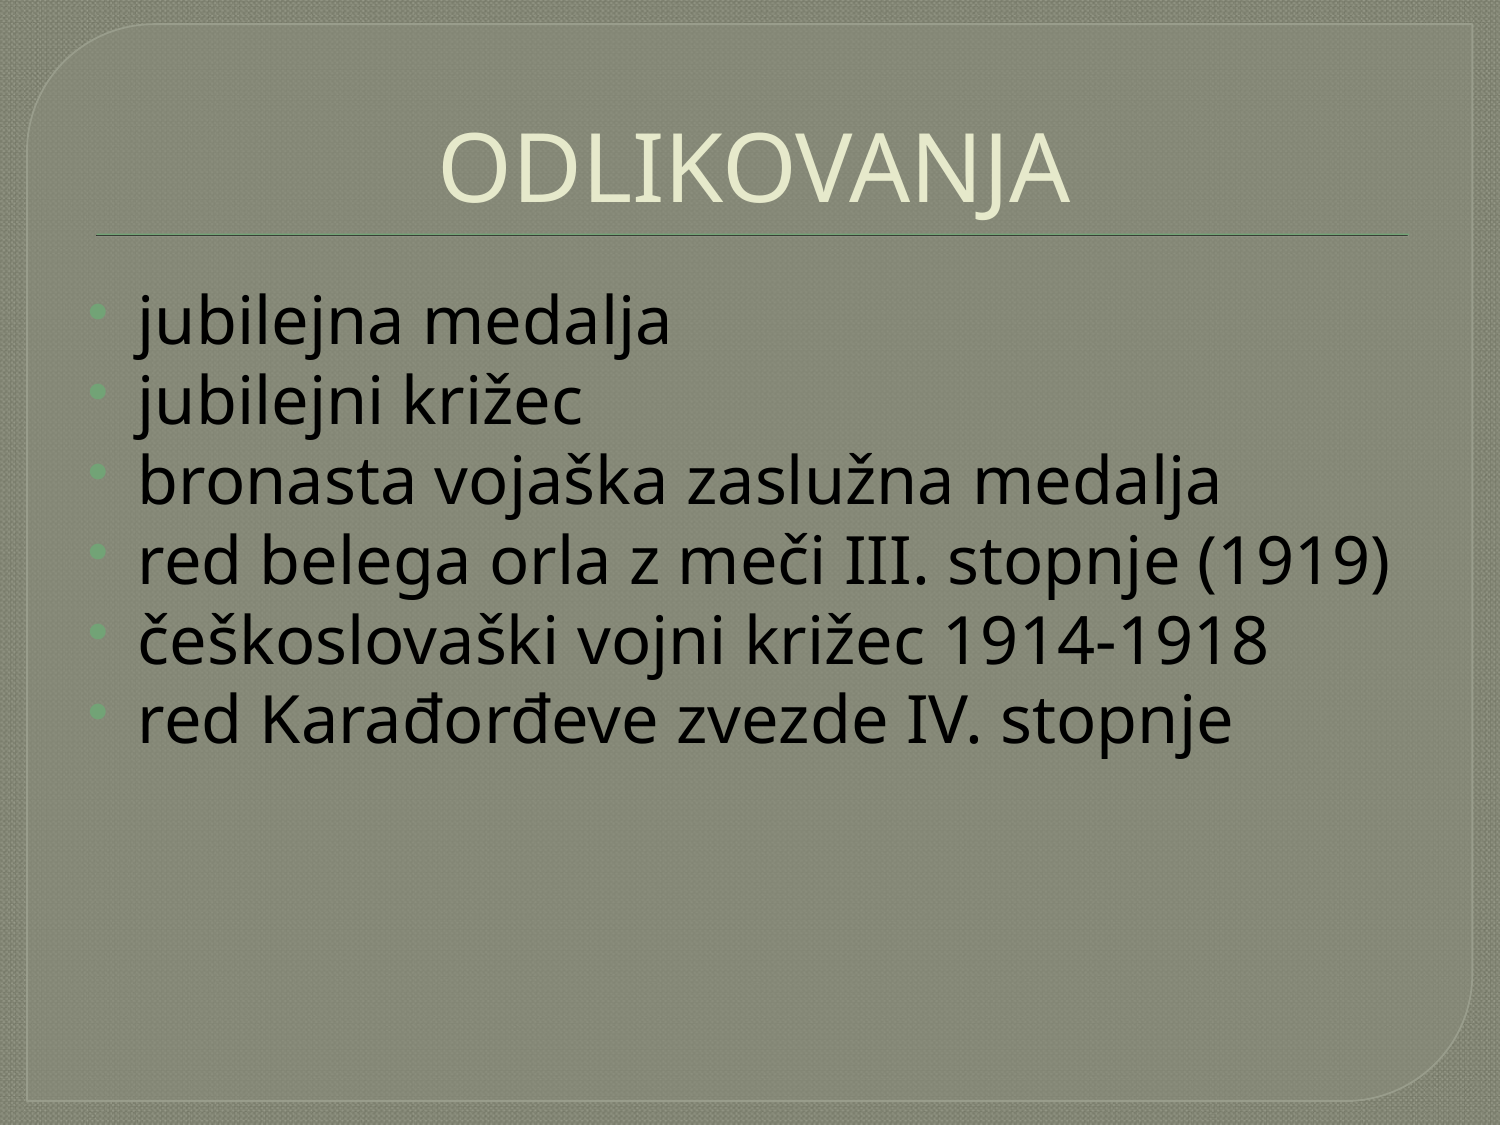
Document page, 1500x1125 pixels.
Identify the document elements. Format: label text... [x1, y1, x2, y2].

title ODLIKOVANJA [75, 41, 1425, 230]
list jubilejna medalja jubilejni križec bronasta vojaška zaslužna medalja red belega orla z meči III. stopnje (1919) češkoslovaški vojni križec 1914-1918 red Karađorđeve zvezde IV. stopnje [75, 270, 1425, 1013]
picture [0, 0, 1500, 1125]
